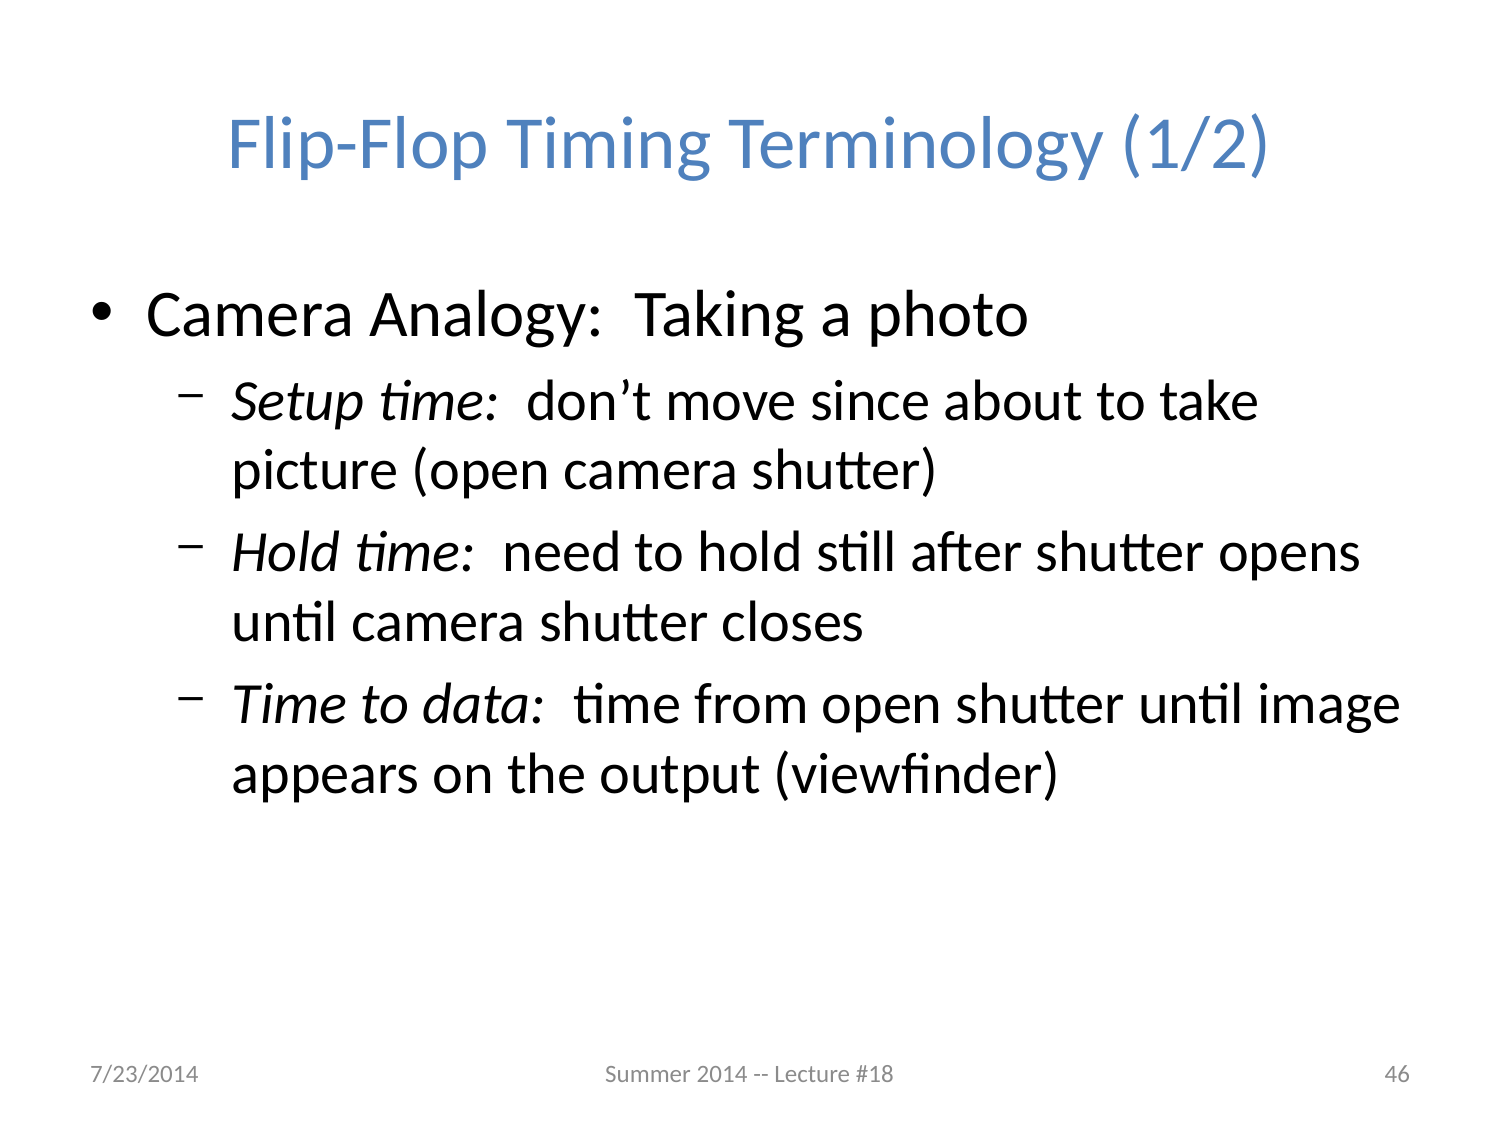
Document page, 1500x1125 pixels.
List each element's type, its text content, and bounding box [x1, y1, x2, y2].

slide_number 7/23/2014 [75, 1042, 425, 1103]
slide_number <number> [1074, 1042, 1425, 1103]
list Camera Analogy: Taking a photo Setup time: don’t move since about to take picture (open camera shutter) Hold time: need to hold still after shutter opens until camera shutter closes Time to data: time from open shutter until image appears on the output (viewfinder) [75, 262, 1425, 1073]
footer Summer 2014 -- Lecture #18 [512, 1042, 988, 1103]
title Flip-Flop Timing Terminology (1/2) [75, 45, 1425, 233]
